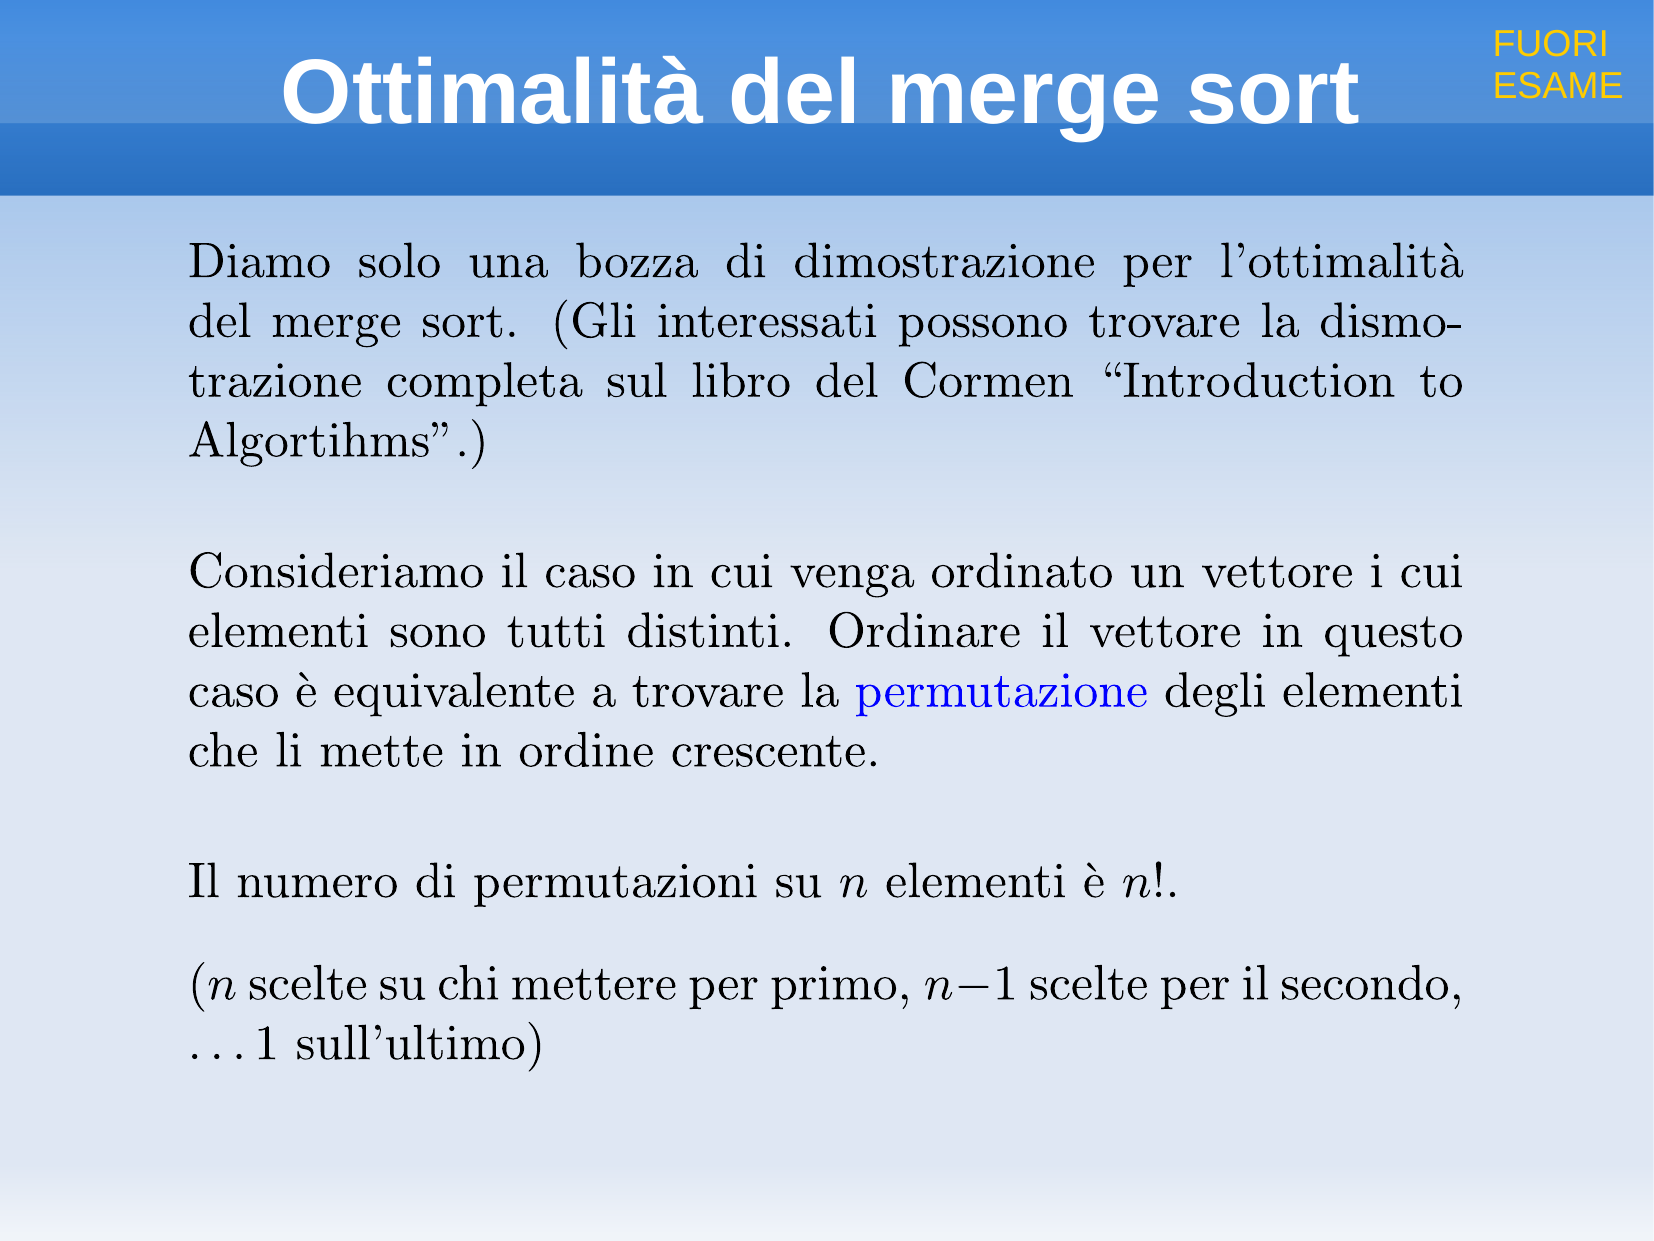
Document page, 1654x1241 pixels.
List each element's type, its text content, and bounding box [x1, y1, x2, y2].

text_box FUORI ESAME [1477, 15, 1639, 114]
text_box [187, 242, 1464, 1072]
title Ottimalità del merge sort [76, 0, 1565, 188]
picture [0, 0, 1654, 1241]
